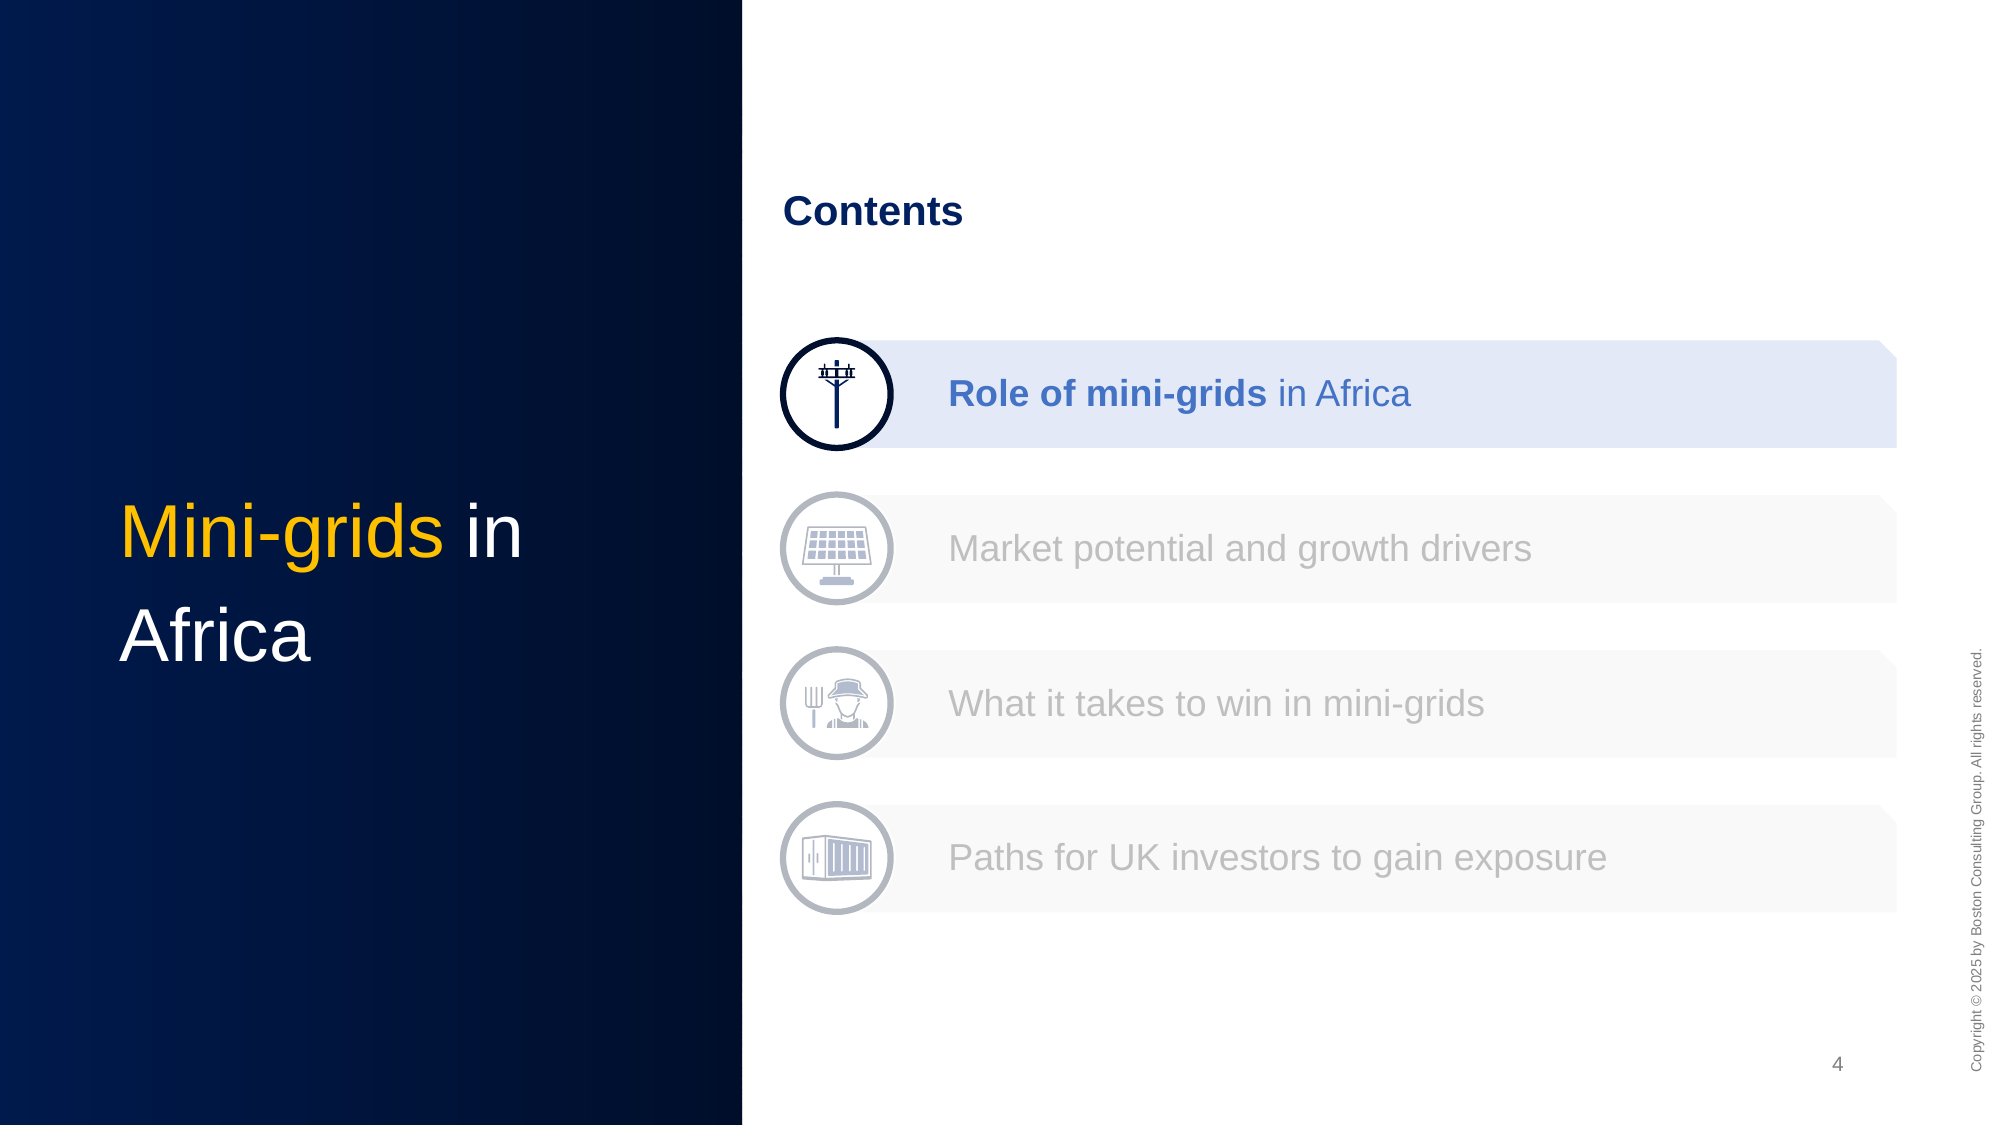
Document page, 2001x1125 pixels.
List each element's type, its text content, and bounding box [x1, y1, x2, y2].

text_box [777, 643, 948, 763]
text_box [777, 798, 948, 918]
text_box Market potential and growth drivers [948, 495, 1897, 603]
text_box What it takes to win in mini-grids [948, 650, 1897, 758]
text_box Role of mini-grids in Africa [948, 340, 1897, 448]
text_box Contents [783, 176, 1897, 247]
text_box Paths for UK investors to gain exposure [948, 804, 1897, 913]
text_box Mini-grids in Africa [103, 461, 665, 678]
text_box [777, 489, 948, 608]
text_box [783, 340, 948, 448]
text_box [0, 0, 742, 1125]
